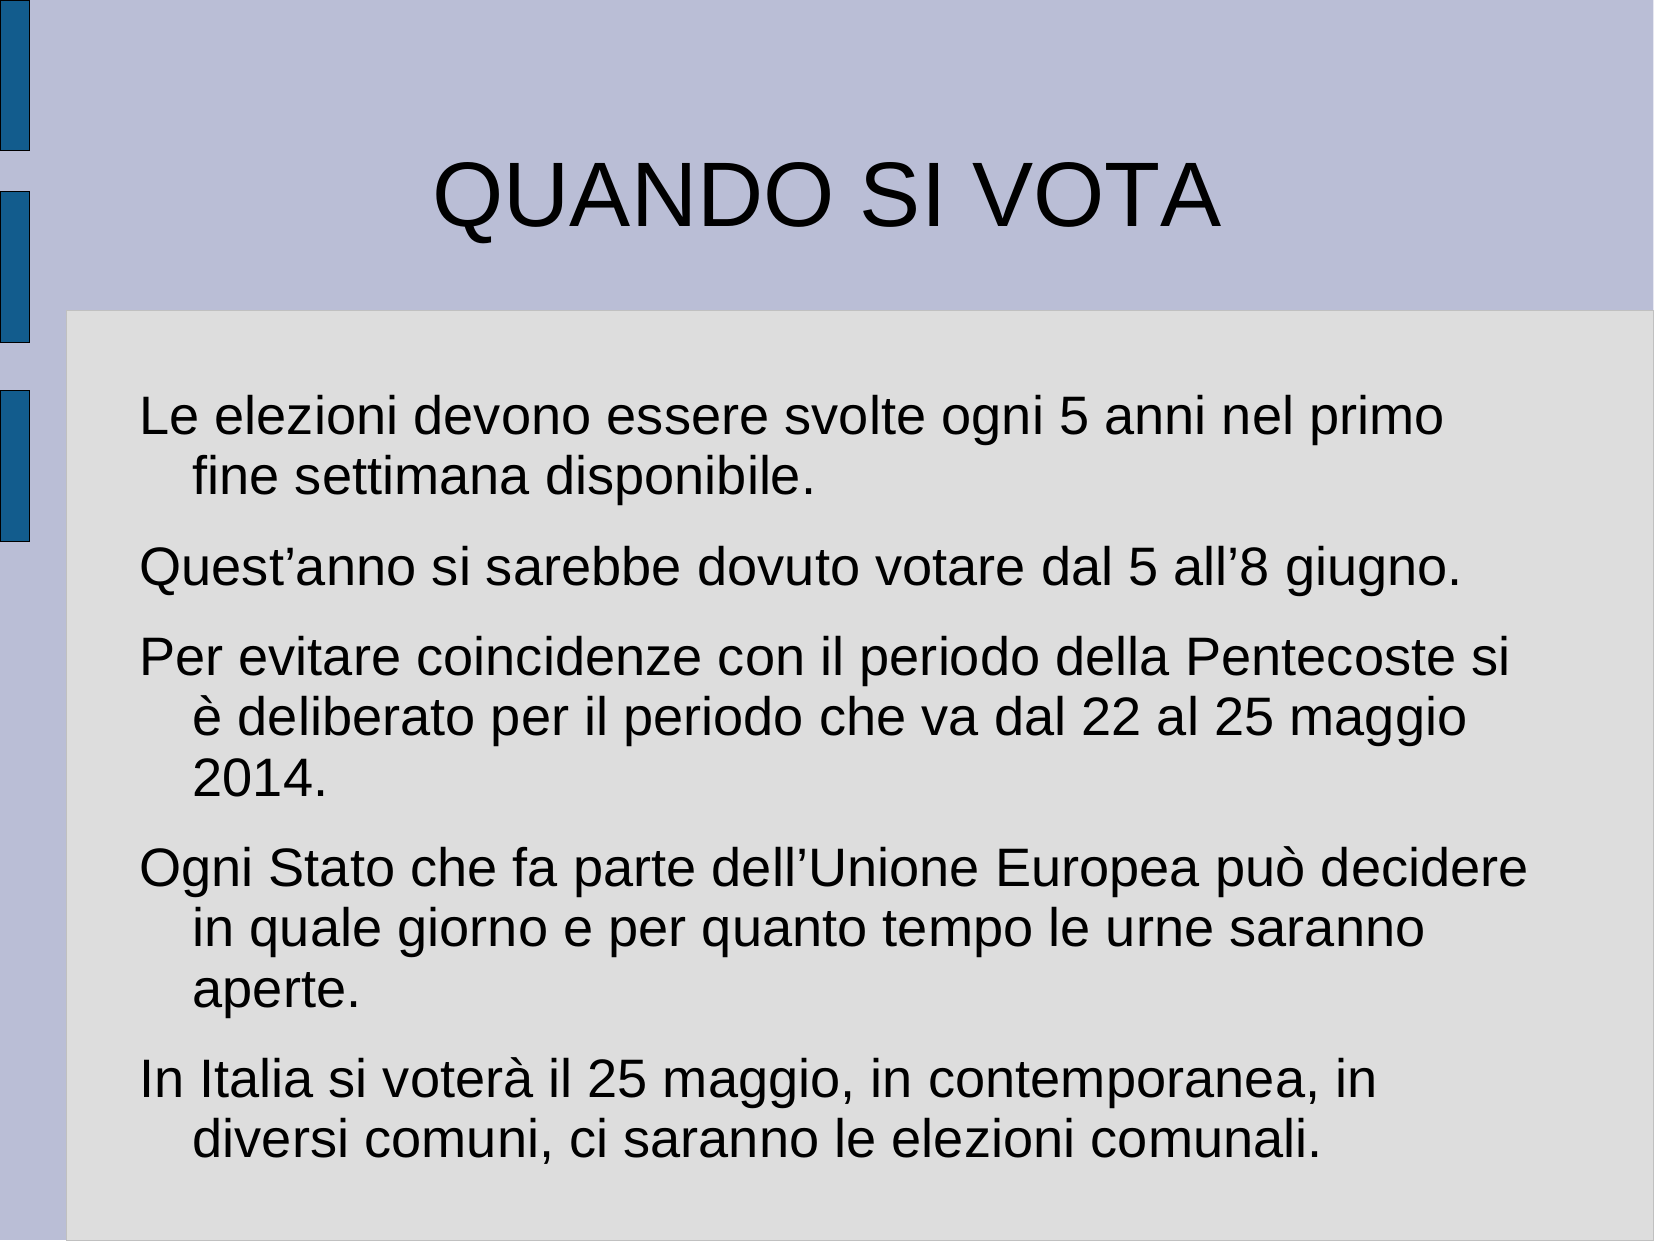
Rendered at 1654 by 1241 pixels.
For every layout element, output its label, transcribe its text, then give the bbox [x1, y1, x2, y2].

list Le elezioni devono essere svolte ogni 5 anni nel primo fine settimana disponibile. Quest’anno si sarebbe dovuto votare dal 5 all’8 giugno. Per evitare coincidenze con il periodo della Pentecoste si è deliberato per il periodo che va dal 22 al 25 maggio 2014. Ogni Stato che fa parte dell’Unione Europea può decidere in quale giorno e per quanto tempo le urne saranno aperte. In Italia si voterà il 25 maggio, in contemporanea, in diversi comuni, ci saranno le elezioni comunali. [121, 295, 1534, 1241]
title QUANDO SI VOTA [121, 91, 1534, 295]
